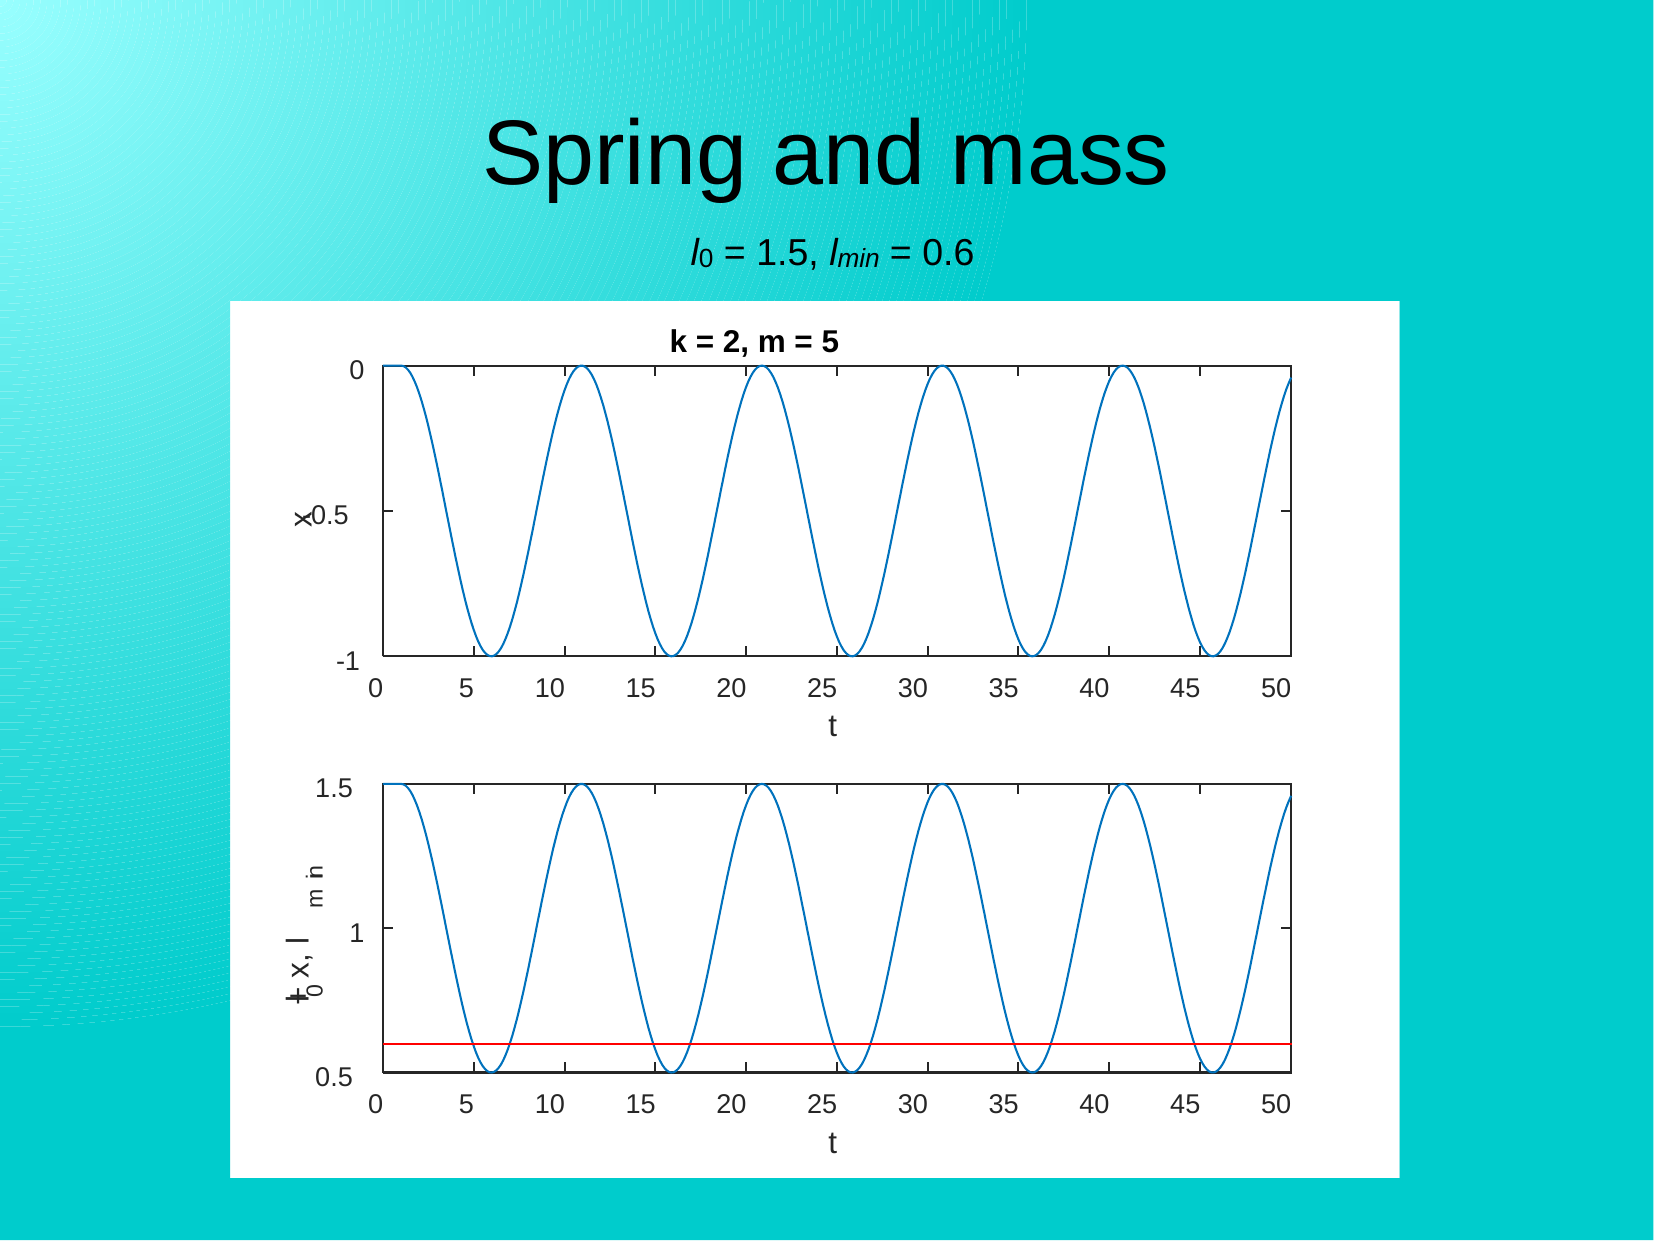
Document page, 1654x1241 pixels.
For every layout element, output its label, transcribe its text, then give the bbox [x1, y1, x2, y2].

picture [230, 300, 1400, 1178]
text_box l0 = 1.5, lmin = 0.6 [448, 224, 1217, 291]
title Spring and mass [82, 49, 1571, 257]
